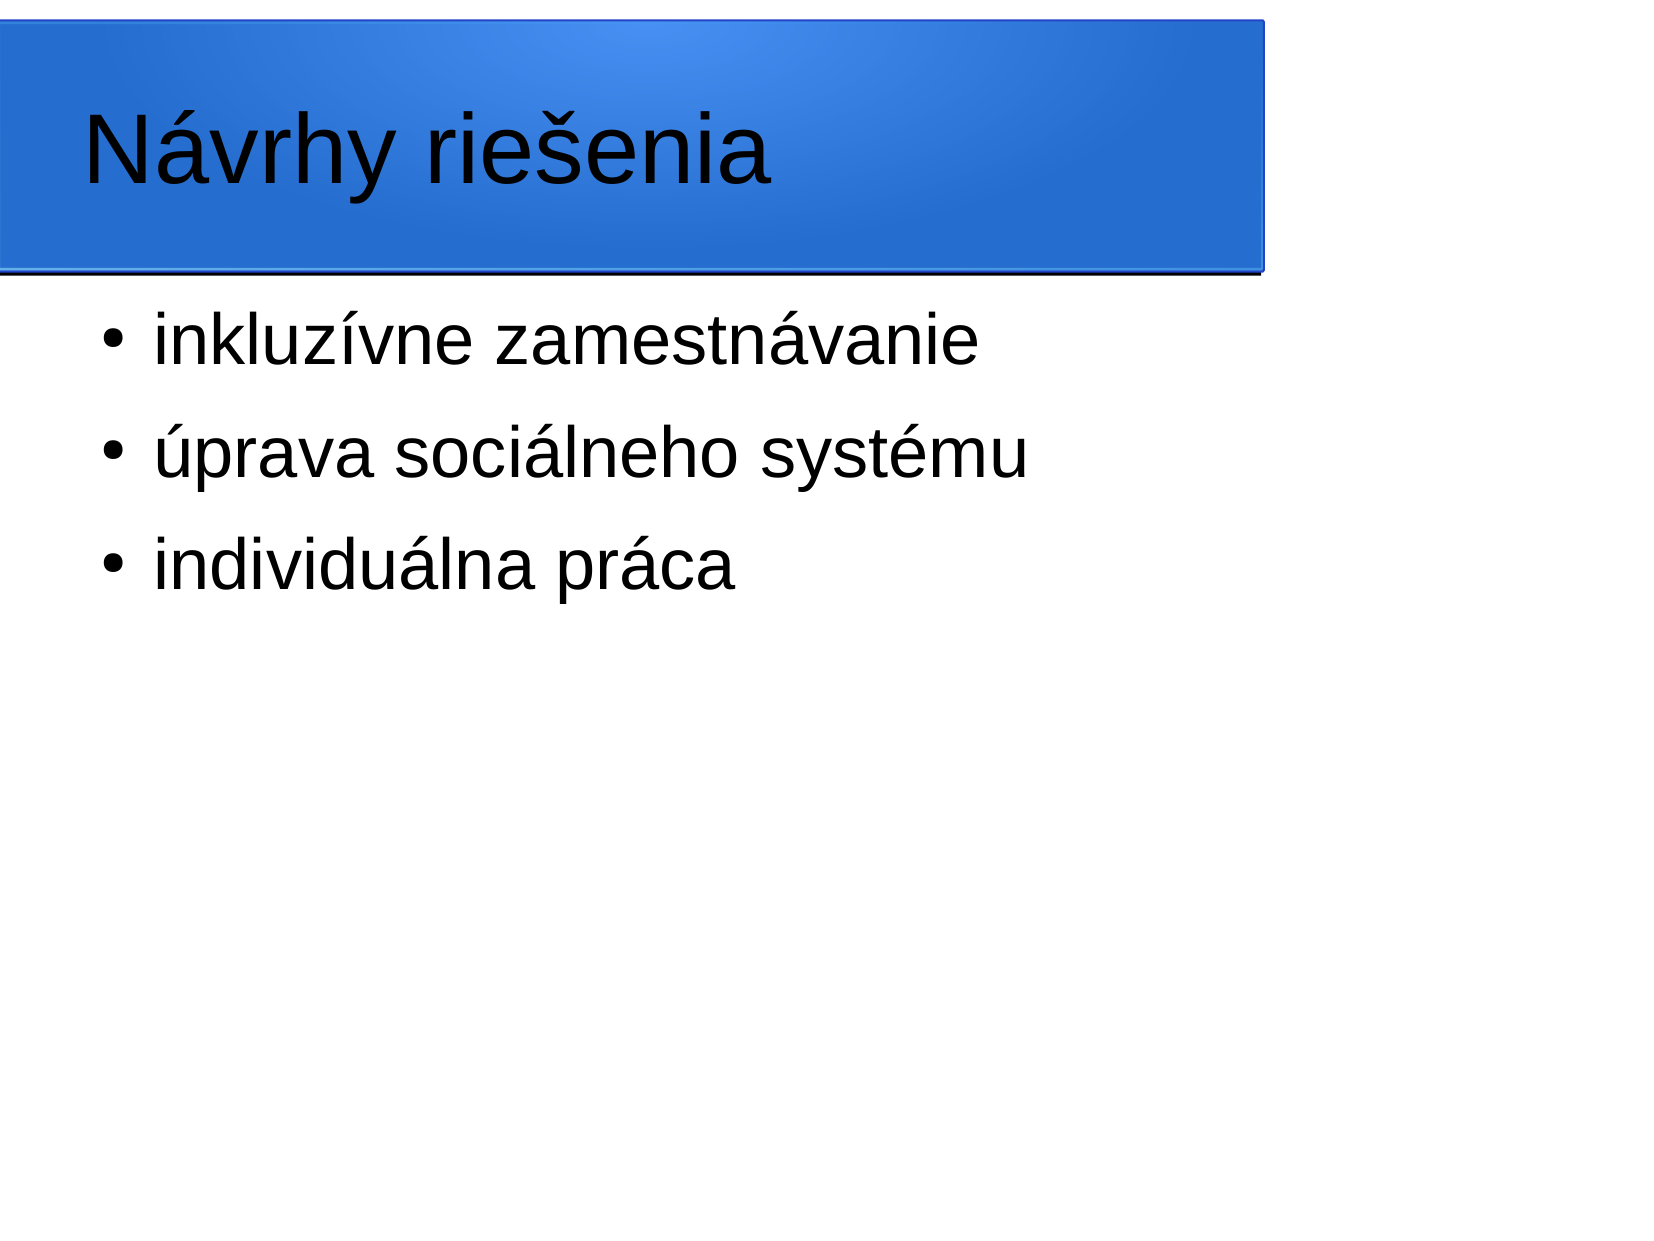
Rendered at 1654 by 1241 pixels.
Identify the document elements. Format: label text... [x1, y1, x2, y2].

title Návrhy riešenia [82, 47, 1235, 252]
list inkluzívne zamestnávanie úprava sociálneho systému individuálna práca [82, 299, 1571, 1019]
